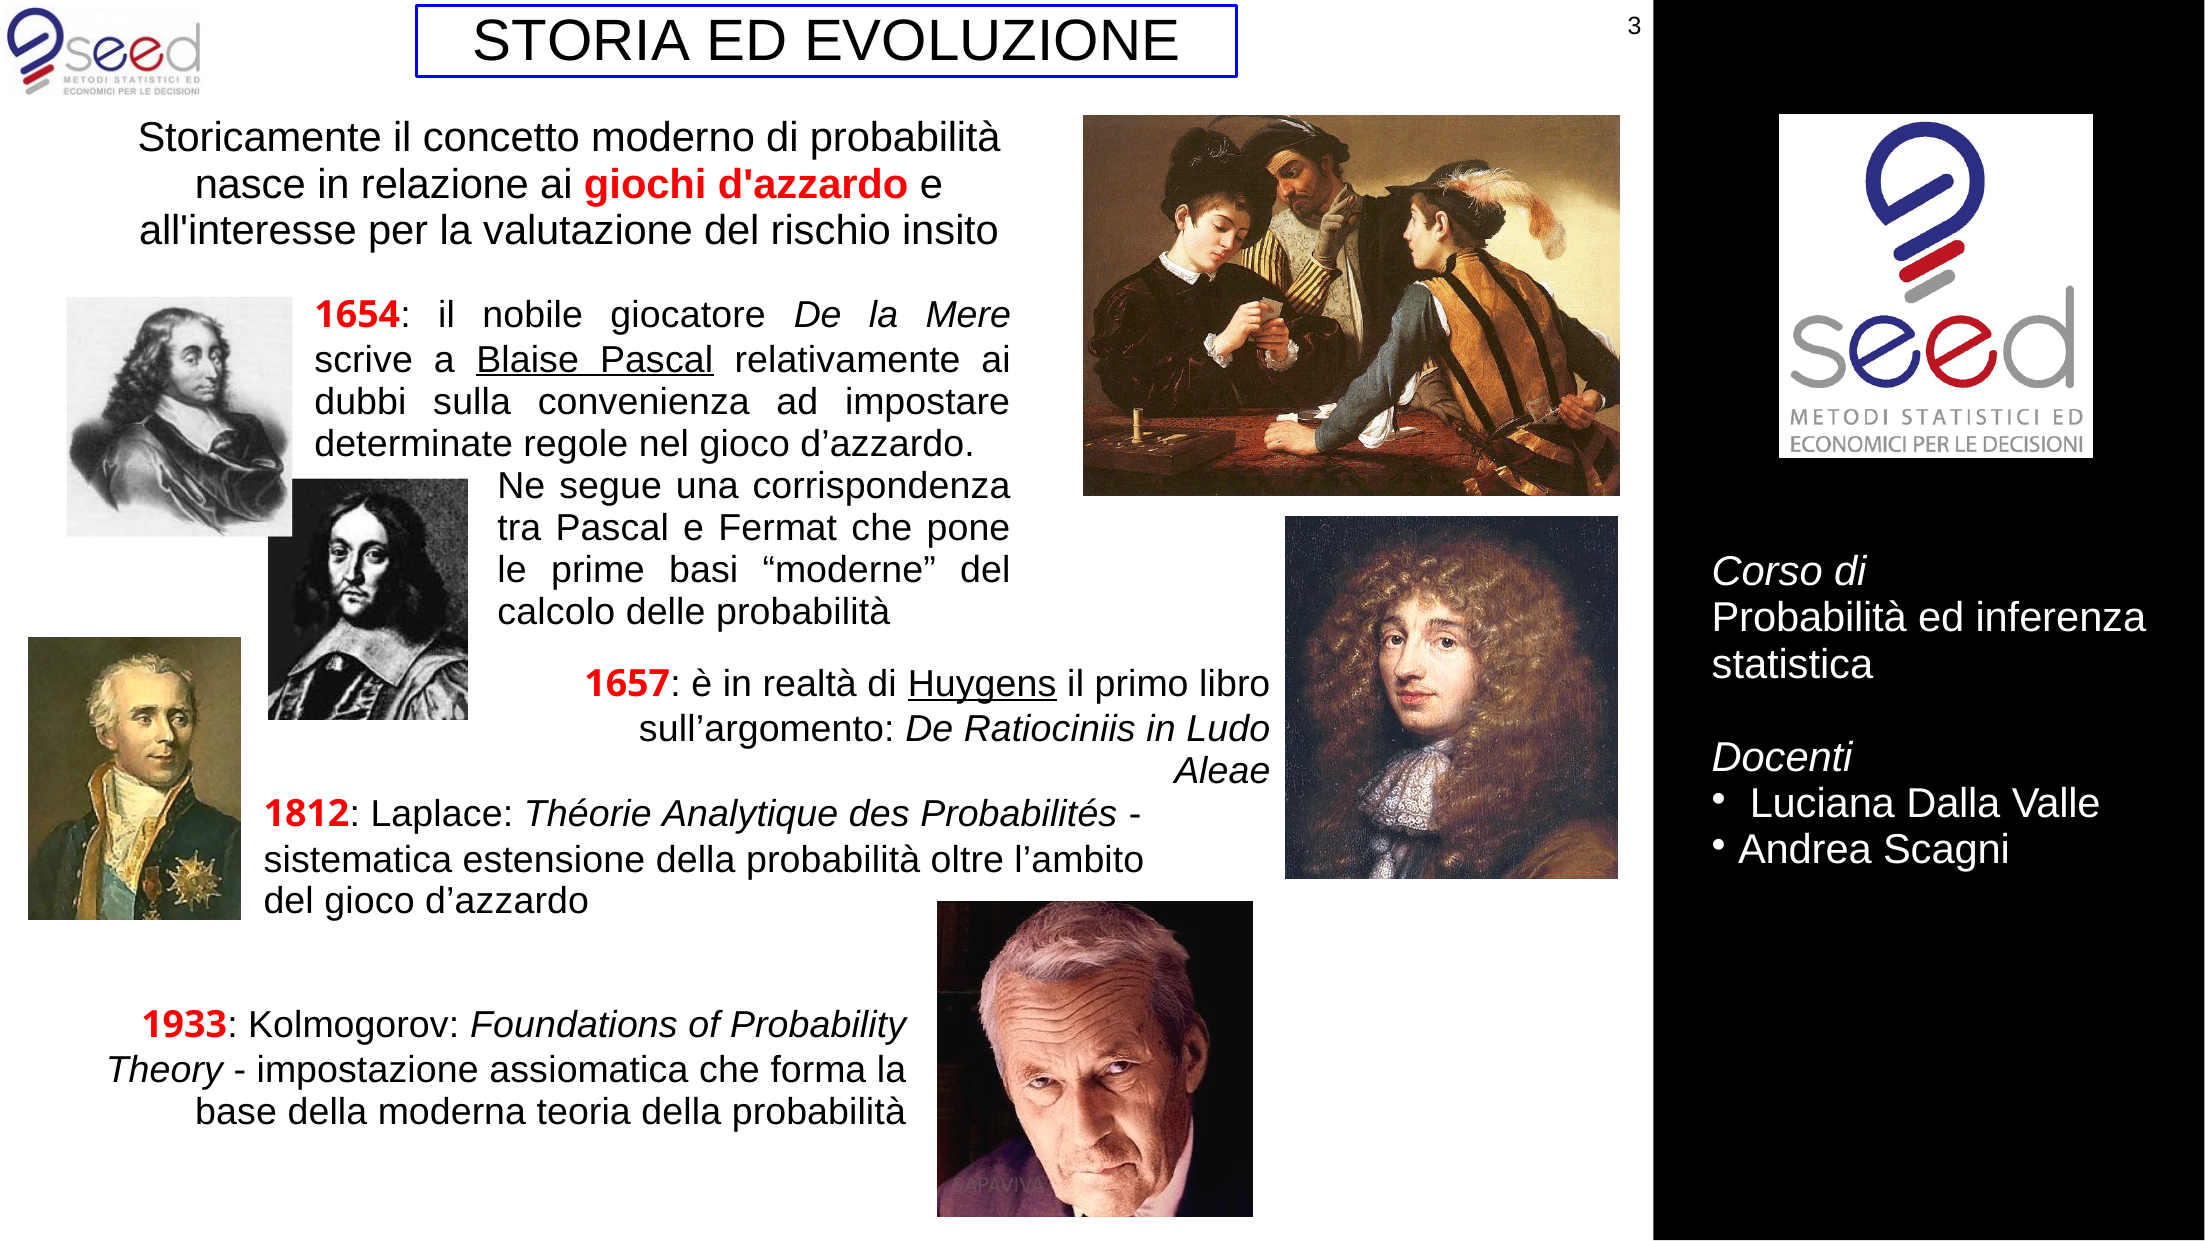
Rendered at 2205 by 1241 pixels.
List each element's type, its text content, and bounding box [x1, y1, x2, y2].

picture [937, 901, 1253, 1217]
picture [5, 5, 203, 98]
text_box 1657: è in realtà di Huygens il primo libro sull’argomento: De Ratiociniis in Ludo Aleae [535, 656, 1271, 752]
picture [28, 294, 468, 920]
text_box 1933: Kolmogorov: Foundations of Probability Theory - impostazione assiomatica che forma la base della moderna teoria della probabilità [68, 997, 908, 1135]
text_box 1654: il nobile giocatore De la Mere scrive a Blaise Pascal relativamente ai dubbi sulla convenienza ad impostare determinate regole nel gioco d’azzardo. Ne segue una corrispondenza tra Pascal e Fermat che pone le prime basi “moderne” del calcolo delle probabilità [314, 287, 1012, 634]
picture [1285, 516, 1618, 879]
text_box 1812: Laplace: Théorie Analytique des Probabilités - sistematica estensione della probabilità oltre l’ambito del gioco d’azzardo [263, 786, 1188, 924]
picture [1779, 114, 2093, 458]
picture [1083, 115, 1620, 497]
text_box Storicamente il concetto moderno di probabilità nasce in relazione ai giochi d'azzardo e all'interesse per la valutazione del rischio insito [130, 114, 1008, 254]
text_box STORIA ED EVOLUZIONE [416, 5, 1237, 77]
